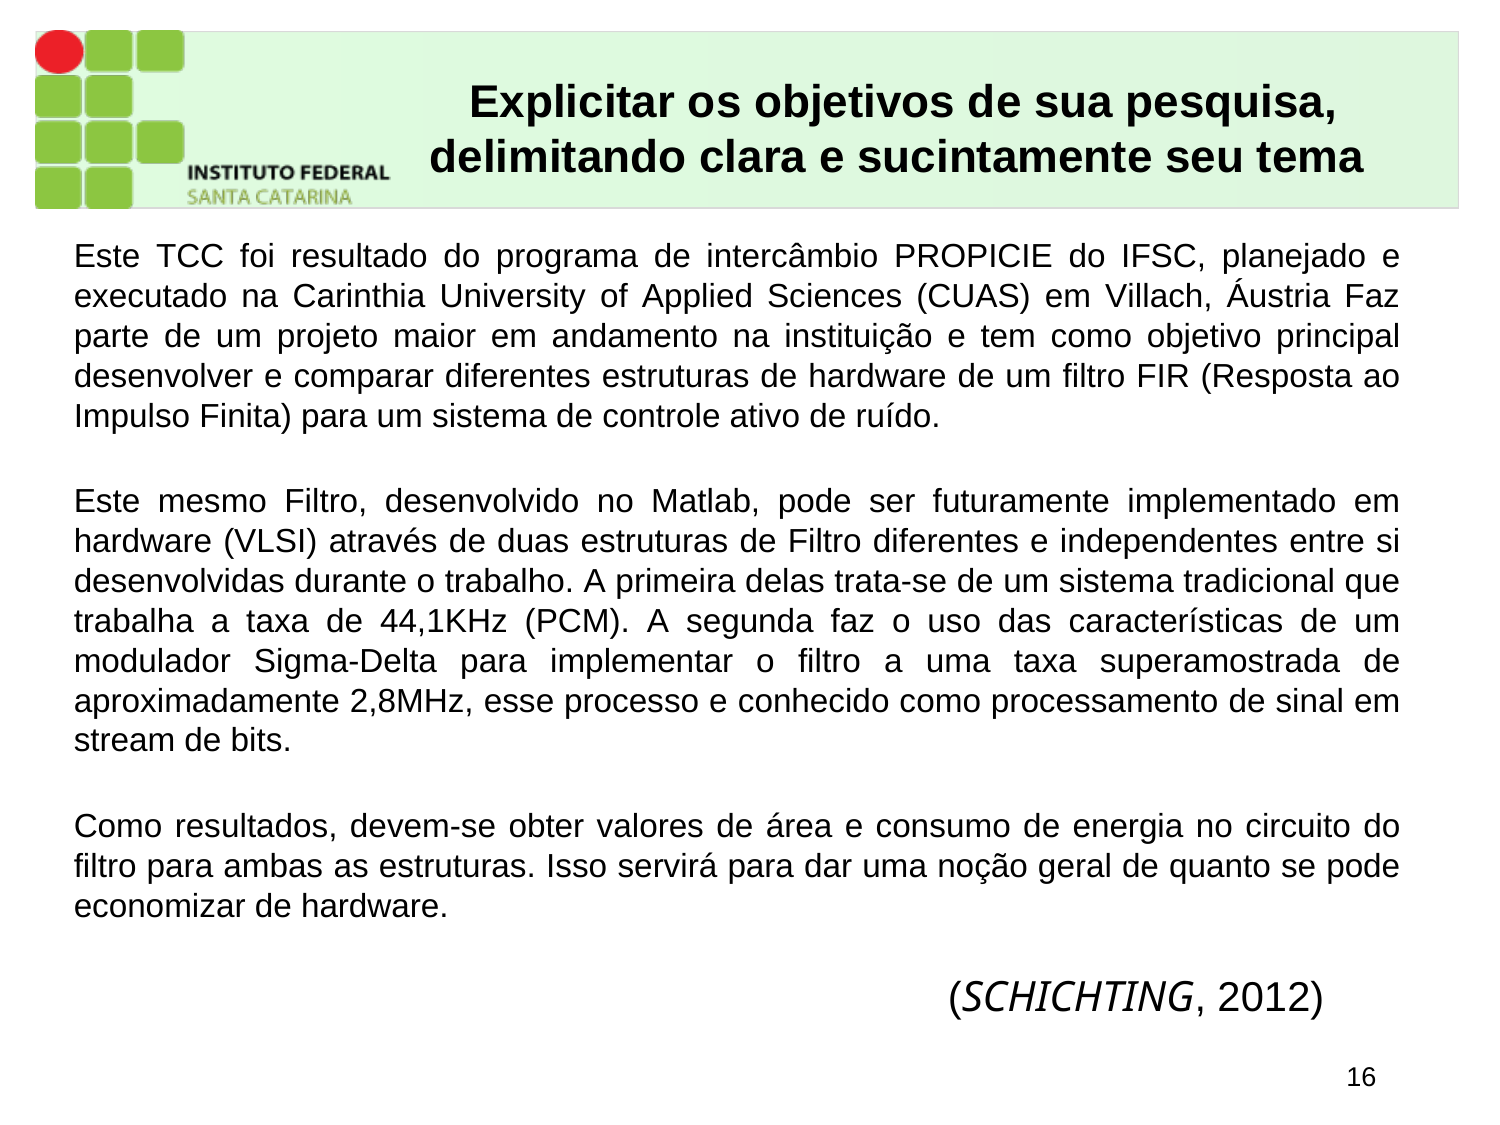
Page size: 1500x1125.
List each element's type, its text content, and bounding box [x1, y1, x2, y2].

picture [35, 30, 391, 209]
text_box Este TCC foi resultado do programa de intercâmbio PROPICIE do IFSC, planejado e executado na Carinthia University of Applied Sciences (CUAS) em Villach, Áustria Faz parte de um projeto maior em andamento na instituição e tem como objetivo principal desenvolver e comparar diferentes estruturas de hardware de um filtro FIR (Resposta ao Impulso Finita) para um sistema de controle ativo de ruído. Este mesmo Filtro, desenvolvido no Matlab, pode ser futuramente implementado em hardware (VLSI) através de duas estruturas de Filtro diferentes e independentes entre si desenvolvidas durante o trabalho. A primeira delas trata-se de um sistema tradicional que trabalha a taxa de 44,1KHz (PCM). A segunda faz o uso das características de um modulador Sigma-Delta para implementar o filtro a uma taxa superamostrada de aproximadamente 2,8MHz, esse processo e conhecido como processamento de sinal em stream de bits. Como resultados, devem-se obter valores de área e consumo de energia no circuito do filtro para ambas as estruturas. Isso servirá para dar uma noção geral de quanto se pode economizar de hardware. (SCHICHTING, 2012) [59, 226, 1418, 1027]
title Explicitar os objetivos de sua pesquisa, delimitando clara e sucintamente seu tema [425, 44, 1382, 209]
